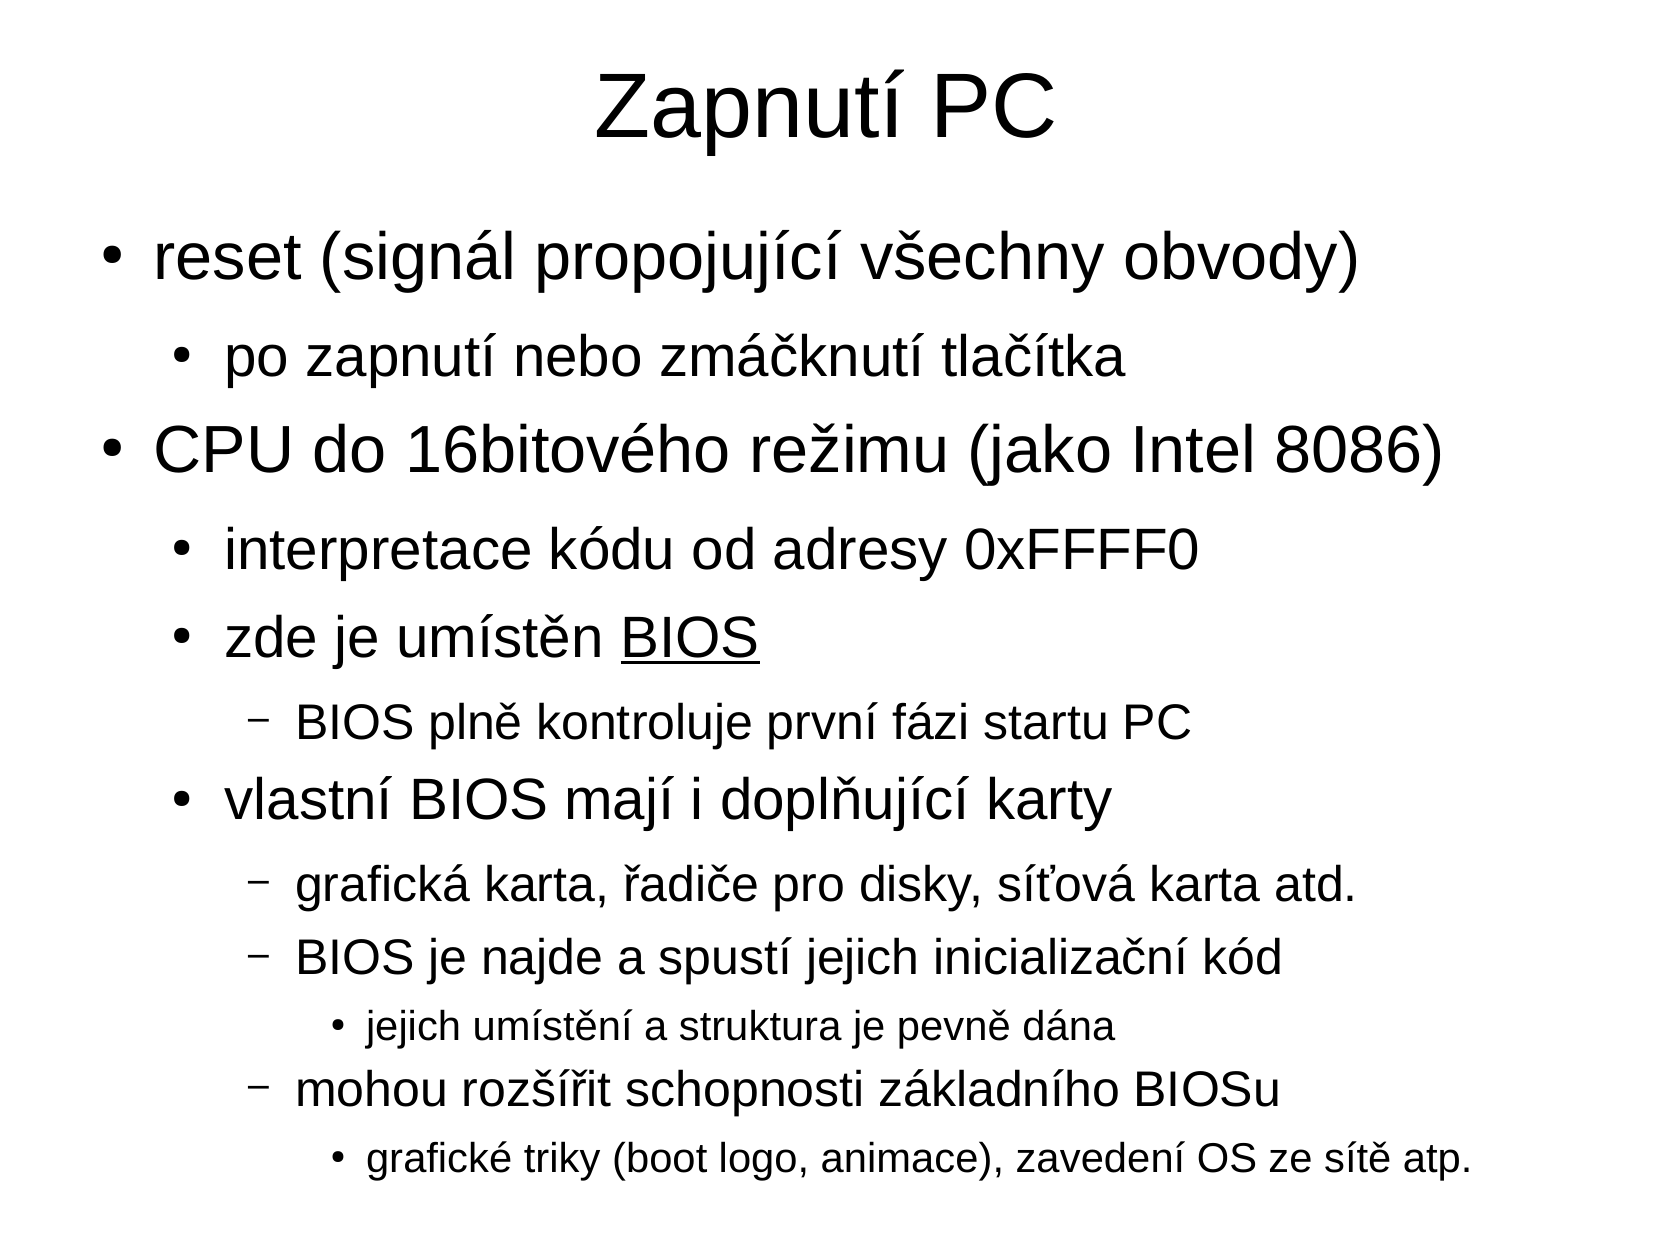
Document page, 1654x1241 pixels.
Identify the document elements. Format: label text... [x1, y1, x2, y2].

title Zapnutí PC [82, 9, 1571, 202]
list reset (signál propojující všechny obvody) po zapnutí nebo zmáčknutí tlačítka CPU do 16bitového režimu (jako Intel 8086) interpretace kódu od adresy 0xFFFF0 zde je umístěn BIOS BIOS plně kontroluje první fázi startu PC vlastní BIOS mají i doplňující karty grafická karta, řadiče pro disky, síťová karta atd. BIOS je najde a spustí jejich inicializační kód jejich umístění a struktura je pevně dána mohou rozšířit schopnosti základního BIOSu grafické triky (boot logo, animace), zavedení OS ze sítě atp. [82, 219, 1571, 1182]
